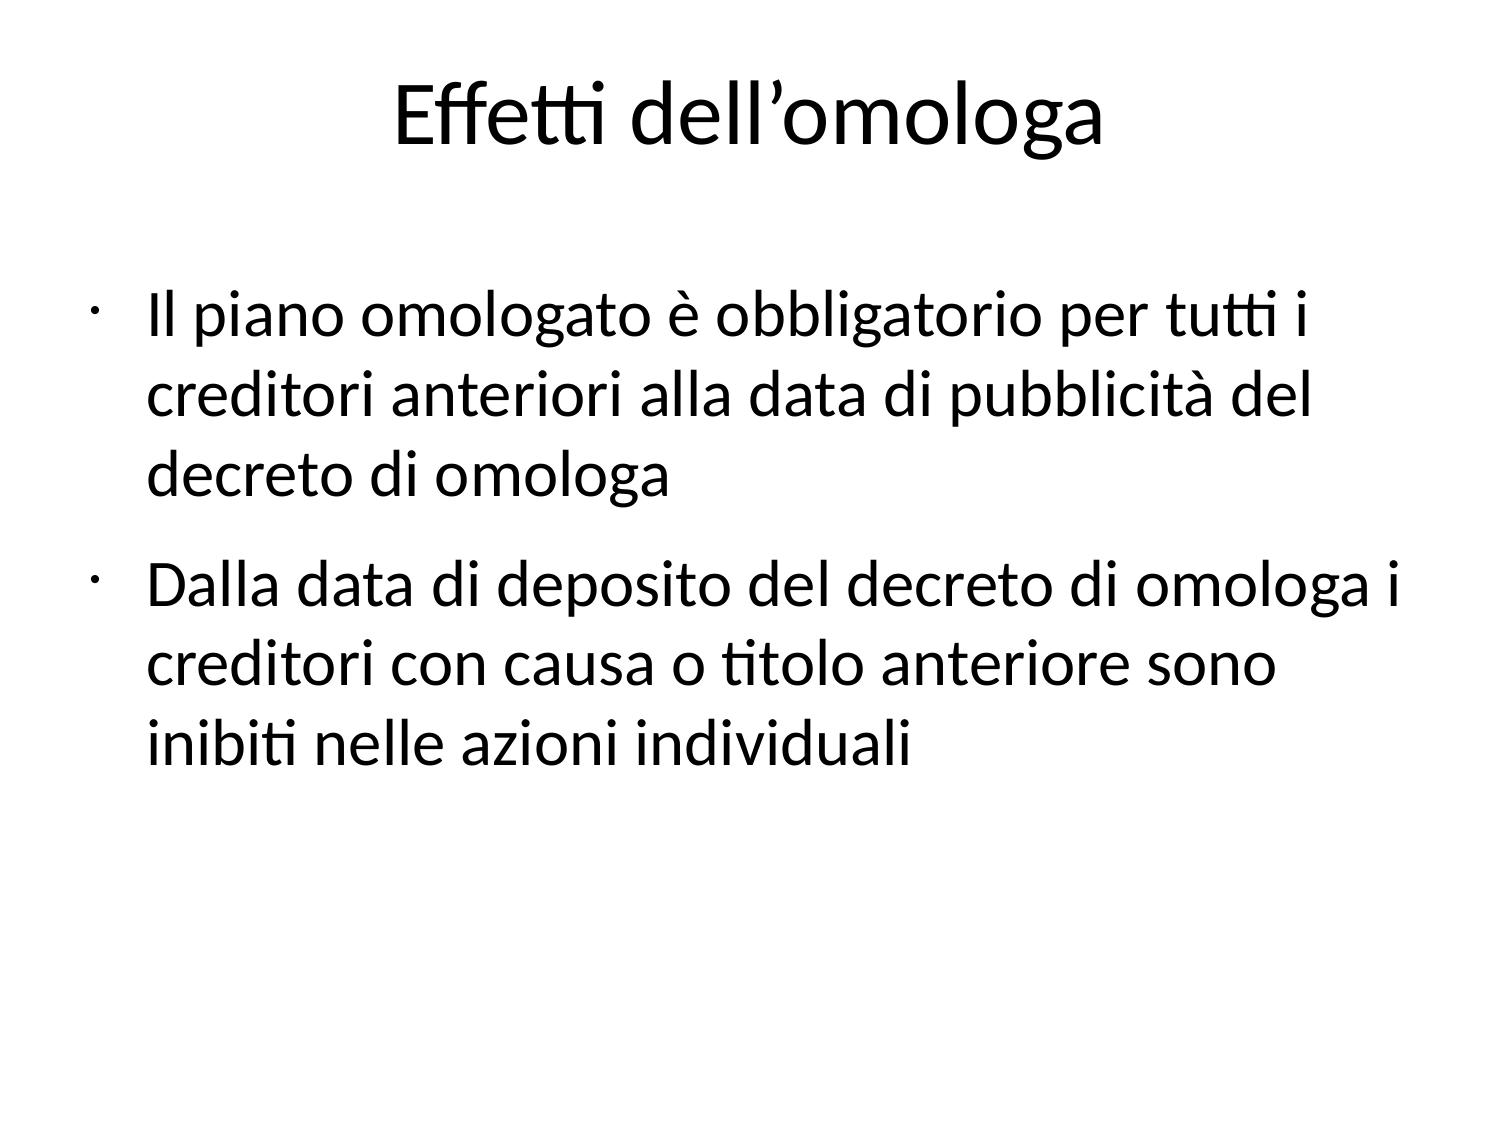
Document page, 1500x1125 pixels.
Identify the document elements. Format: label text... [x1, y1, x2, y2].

list Il piano omologato è obbligatorio per tutti i creditori anteriori alla data di pubblicità del decreto di omologa Dalla data di deposito del decreto di omologa i creditori con causa o titolo anteriore sono inibiti nelle azioni individuali [75, 262, 1425, 1005]
title Effetti dell’omologa [75, 45, 1425, 233]
